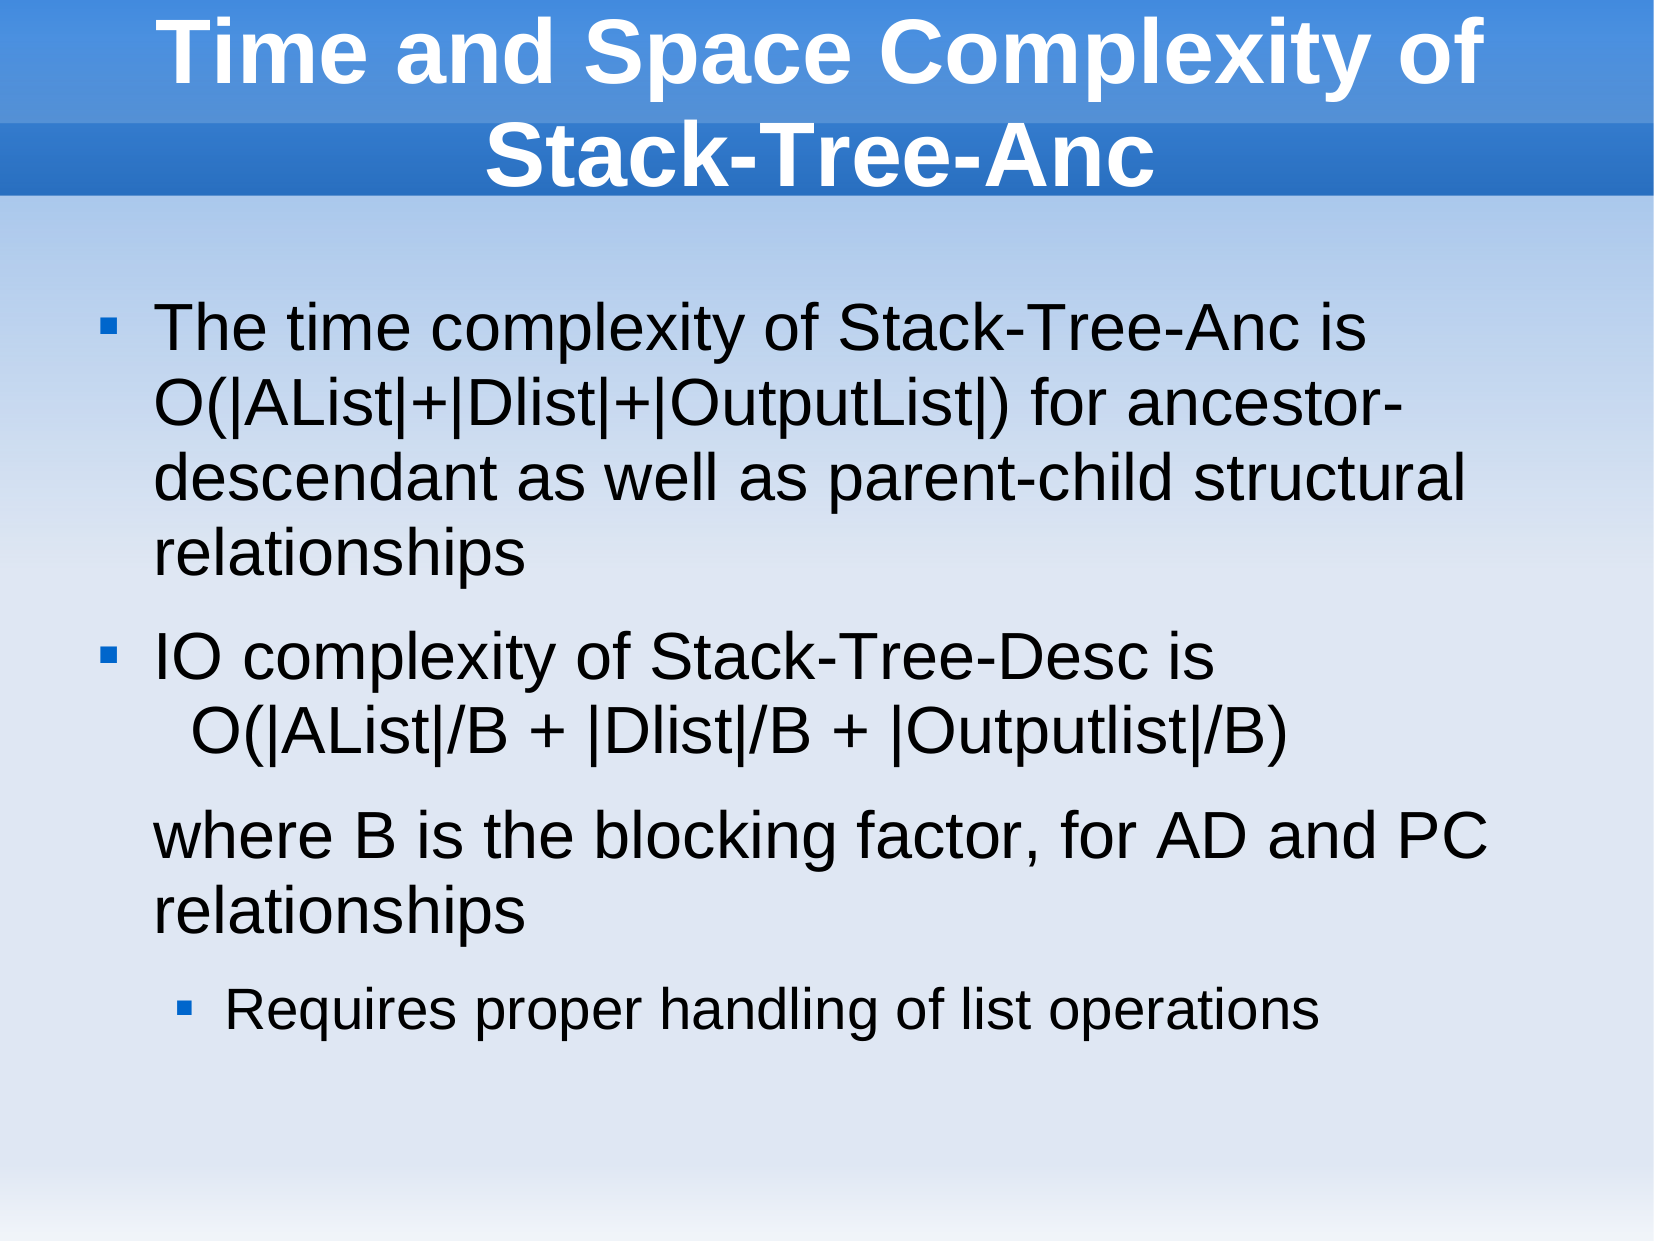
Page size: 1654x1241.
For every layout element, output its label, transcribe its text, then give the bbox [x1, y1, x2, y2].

list The time complexity of Stack-Tree-Anc is O(|AList|+|Dlist|+|OutputList|) for ancestor-descendant as well as parent-child structural relationships IO complexity of Stack-Tree-Desc is O(|AList|/B + |Dlist|/B + |Outputlist|/B) where B is the blocking factor, for AD and PC relationships Requires proper handling of list operations [82, 290, 1571, 1109]
picture [0, 0, 1654, 1241]
title Time and Space Complexity of Stack-Tree-Anc [76, 0, 1565, 208]
